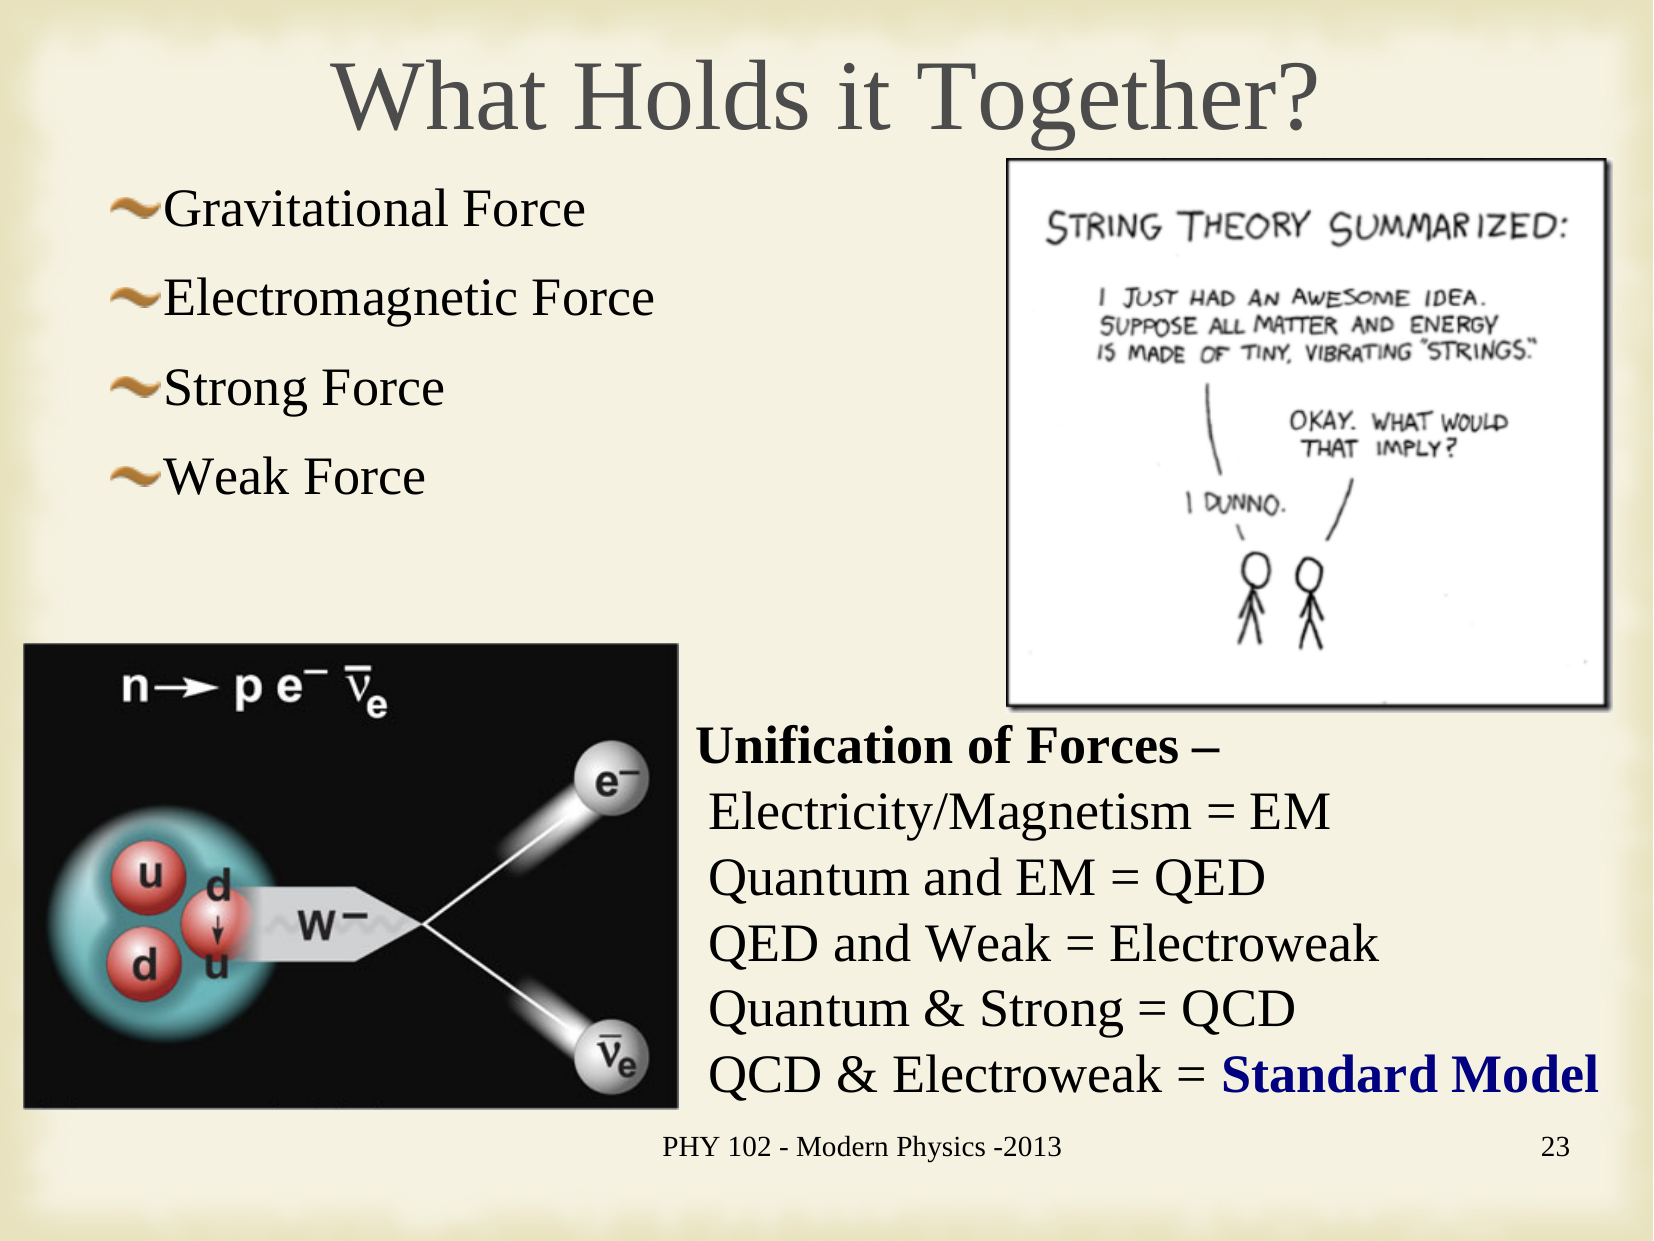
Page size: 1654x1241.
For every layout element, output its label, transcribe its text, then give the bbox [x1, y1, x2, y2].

list Gravitational Force Electromagnetic Force Strong Force Weak Force Unification of Forces – Electricity/Magnetism = EM Quantum and EM = QED QED and Weak = Electroweak Quantum & Strong = QCD QCD & Electroweak = Standard Model [92, 177, 1636, 1119]
title What Holds it Together? [82, 0, 1571, 193]
picture [0, 0, 1653, 1241]
